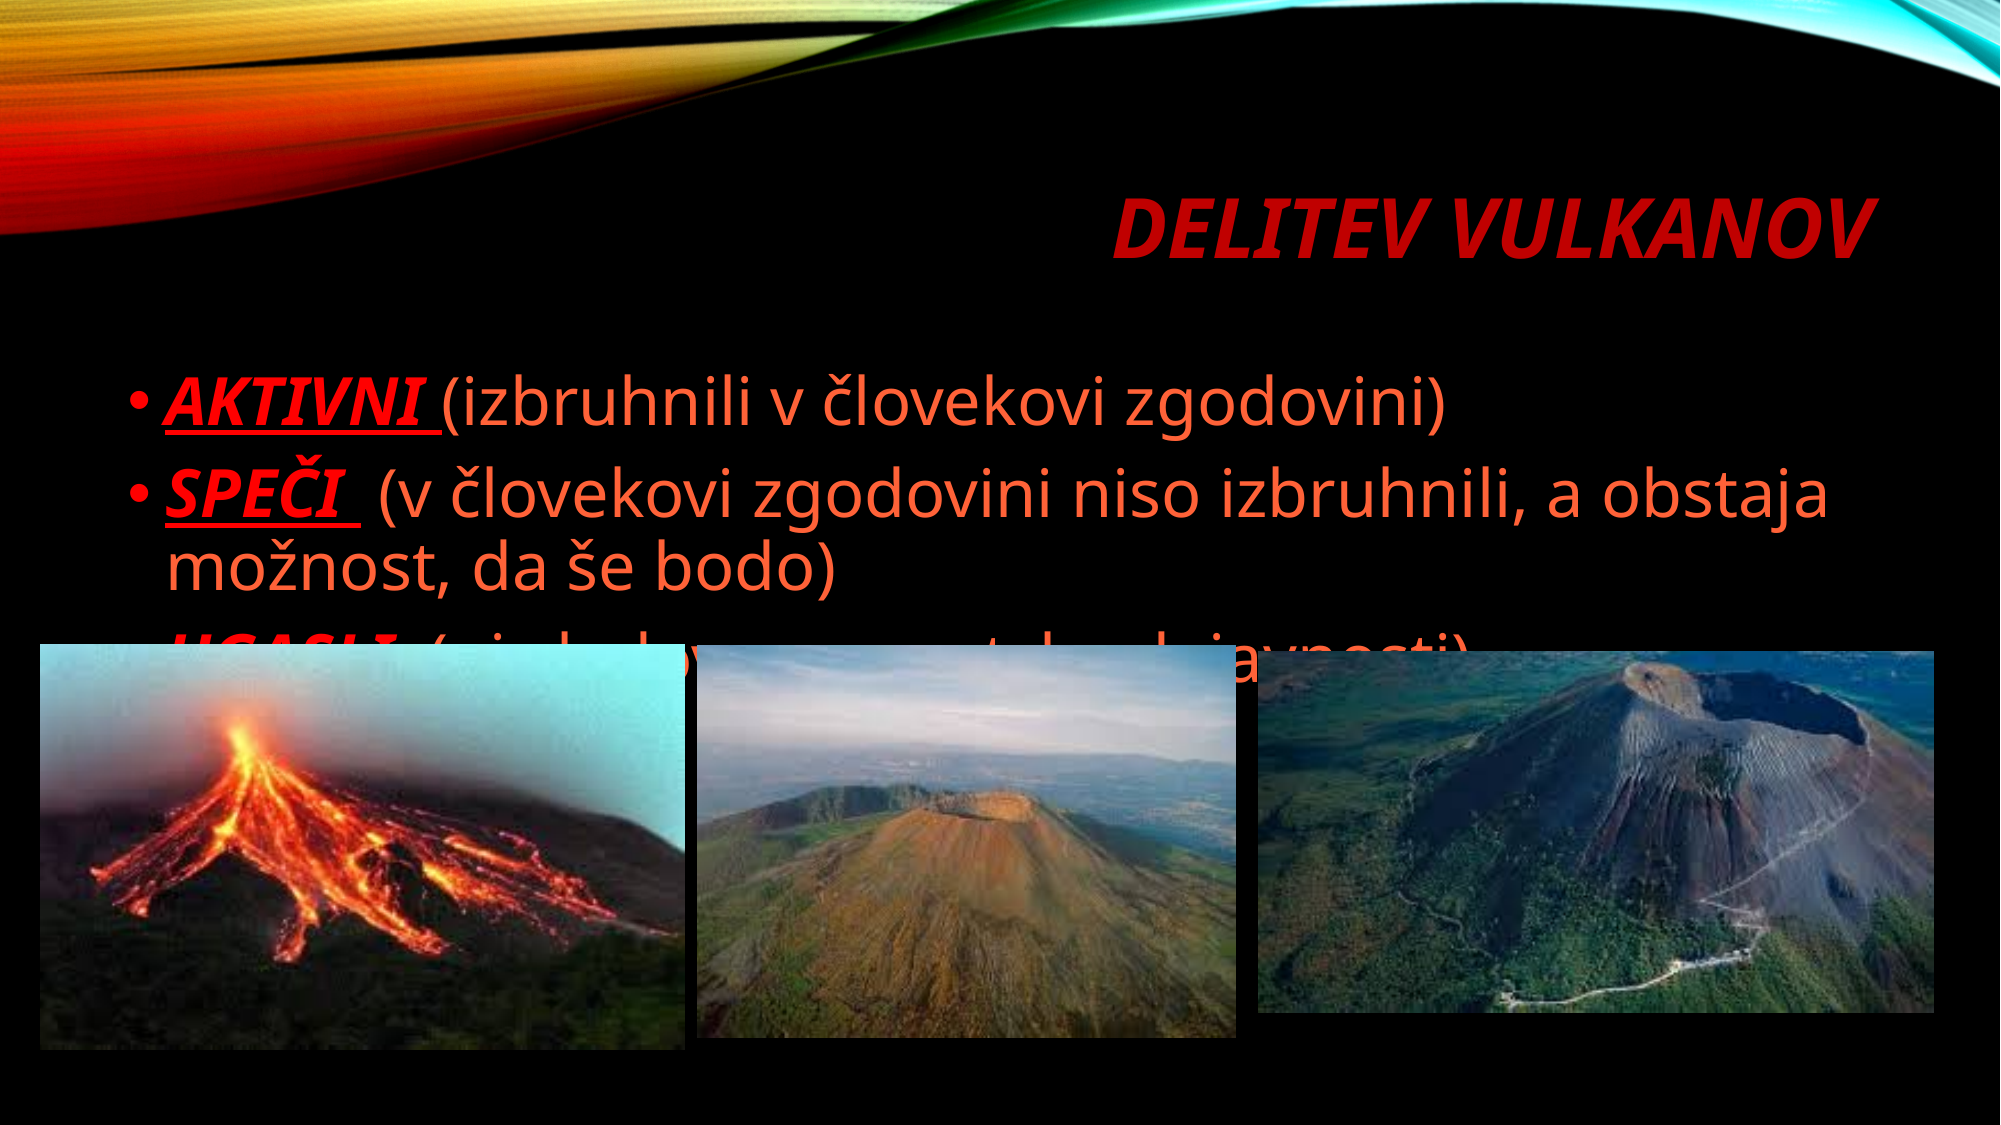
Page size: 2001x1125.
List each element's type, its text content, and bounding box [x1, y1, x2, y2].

picture [1258, 651, 1934, 1013]
picture [0, 0, 2000, 237]
picture [40, 644, 685, 1050]
picture [697, 645, 1236, 1038]
title Delitev vulkanov [474, 125, 1888, 338]
list AKTIVNI (izbruhnili v človekovi zgodovini) SPEČI (v človekovi zgodovini niso izbruhnili, a obstaja možnost, da še bodo) UGASLI (ni sledov magmatske dejavnosti) [112, 359, 1888, 1021]
